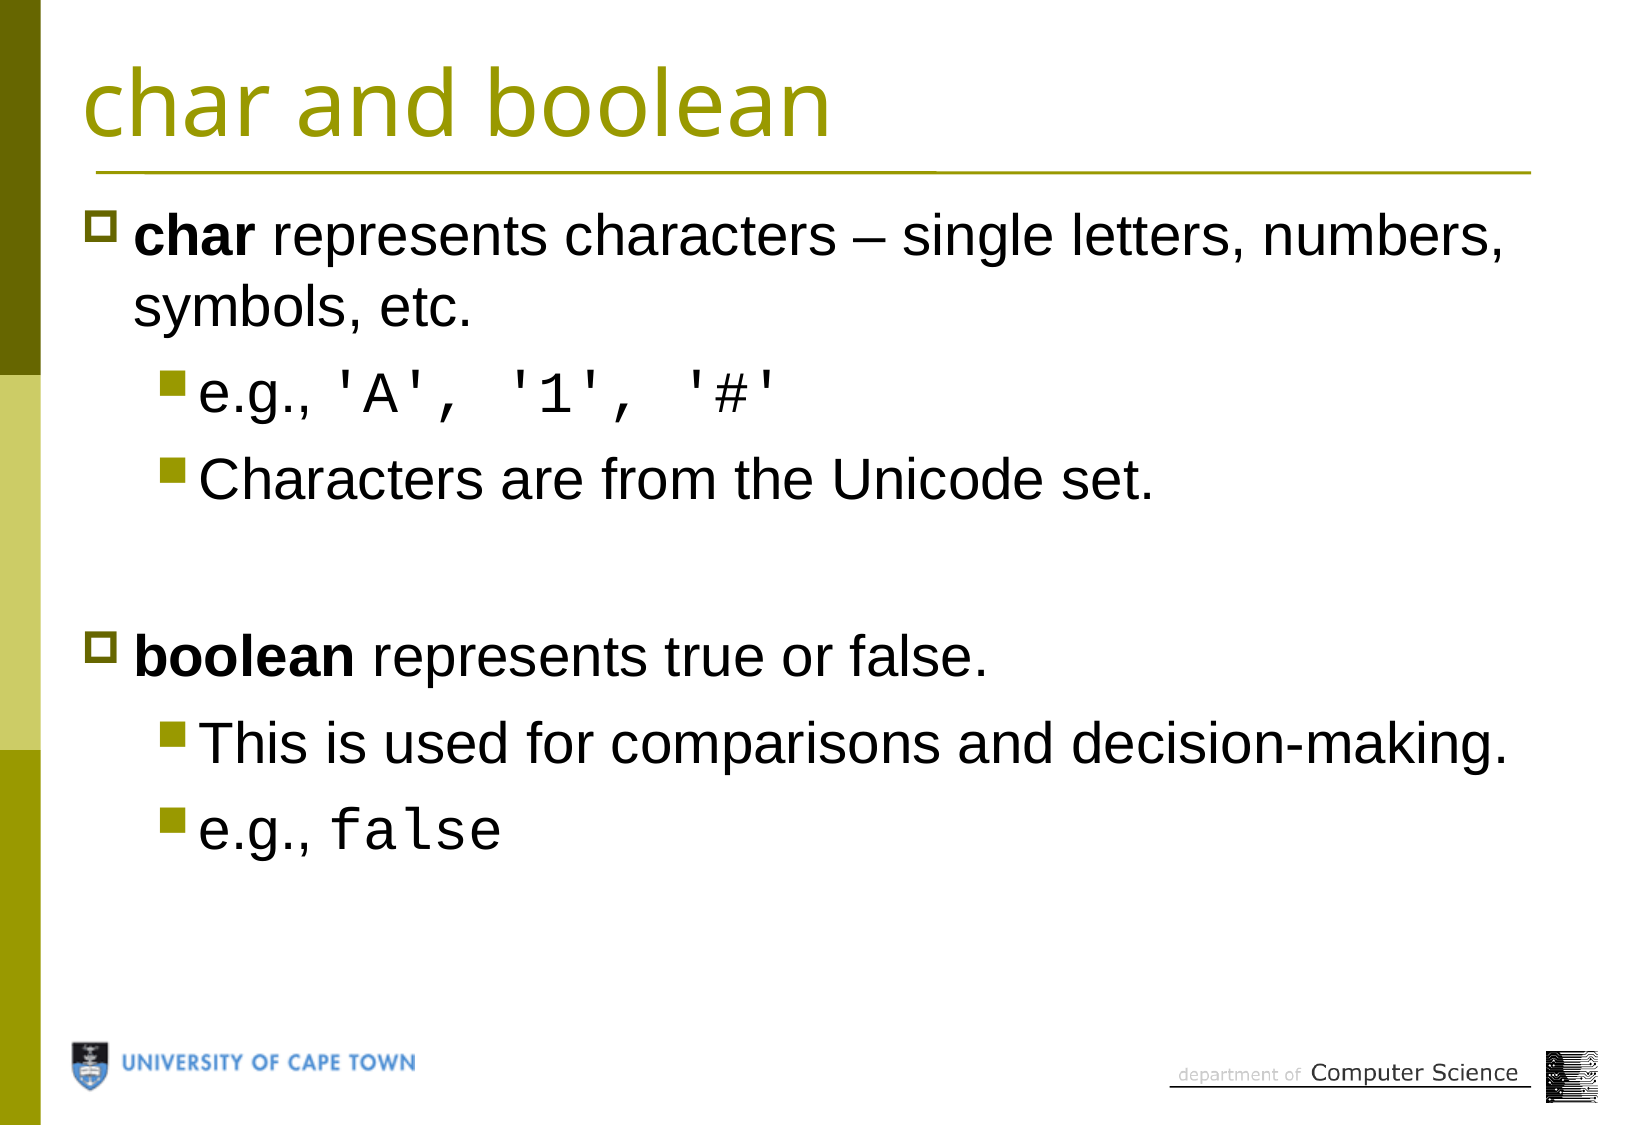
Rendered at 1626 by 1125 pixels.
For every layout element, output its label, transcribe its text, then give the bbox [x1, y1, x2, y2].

text_box char represents characters – single letters, numbers, symbols, etc. e.g., 'A', '1', '#' Characters are from the Unicode set. boolean represents true or false. This is used for comparisons and decision-making. e.g., false [81, 196, 1543, 990]
picture [1546, 1051, 1598, 1103]
picture [61, 1024, 415, 1103]
title char and boolean [81, 52, 1543, 165]
picture [1169, 1043, 1532, 1091]
